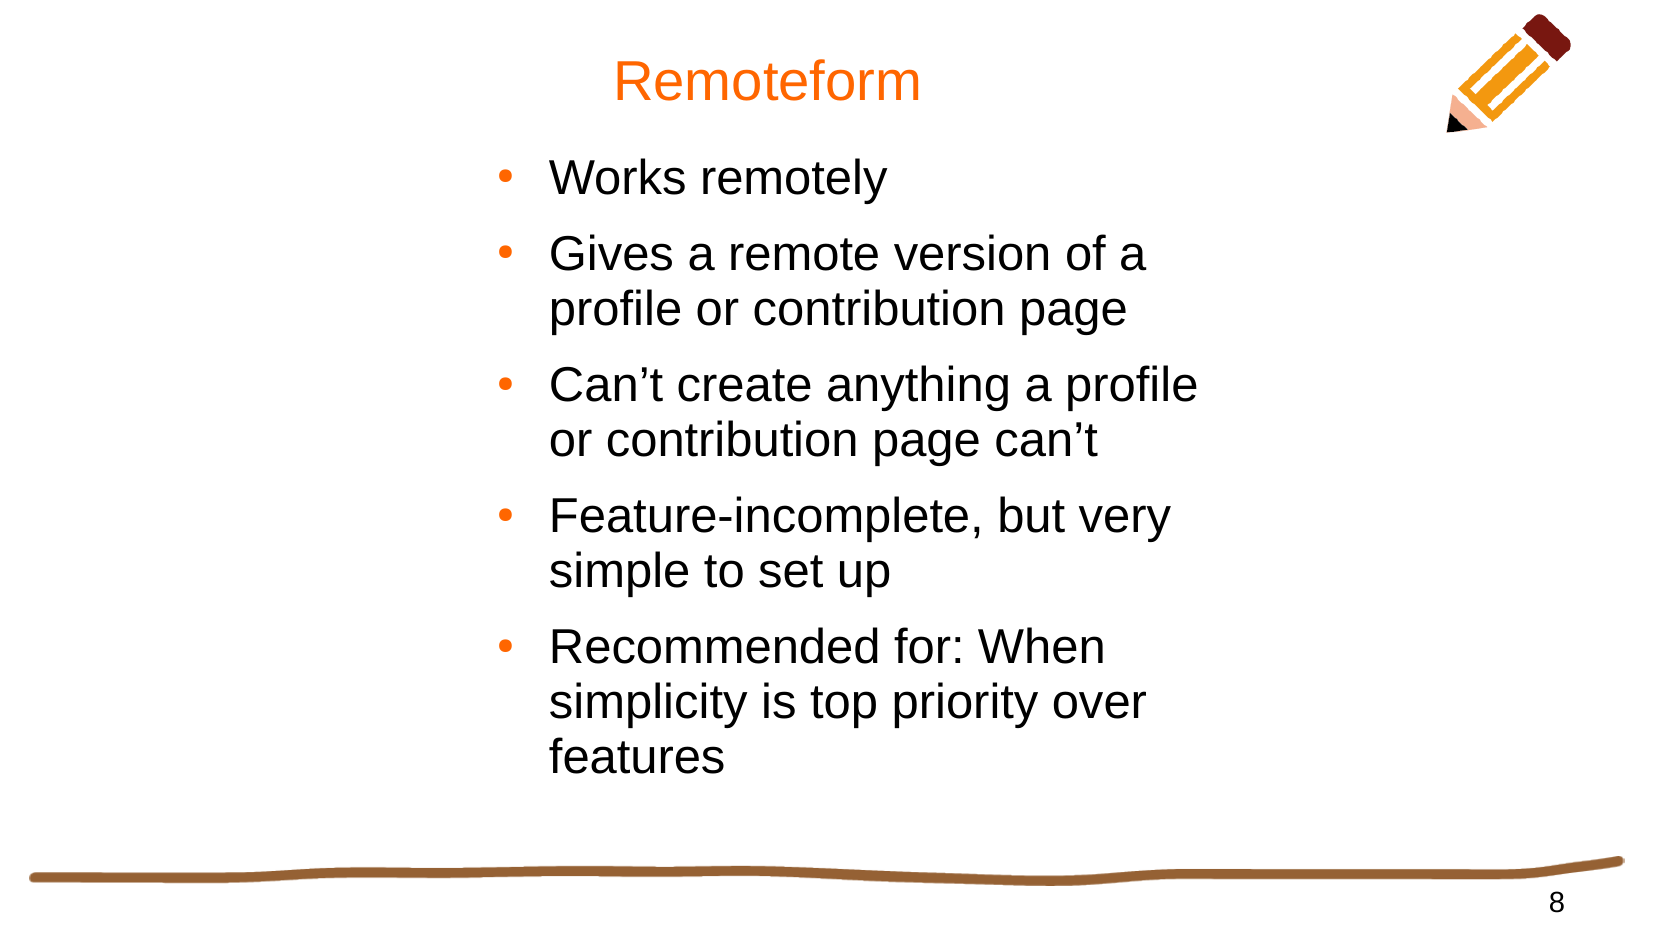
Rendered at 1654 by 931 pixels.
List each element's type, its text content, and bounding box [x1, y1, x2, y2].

picture [1446, 14, 1571, 133]
title Remoteform [88, 29, 1447, 133]
list Works remotely Gives a remote version of a profile or contribution page Can’t create anything a profile or contribution page can’t Feature-incomplete, but very simple to set up Recommended for: When simplicity is top priority over features [479, 150, 1201, 800]
picture [29, 856, 1625, 886]
